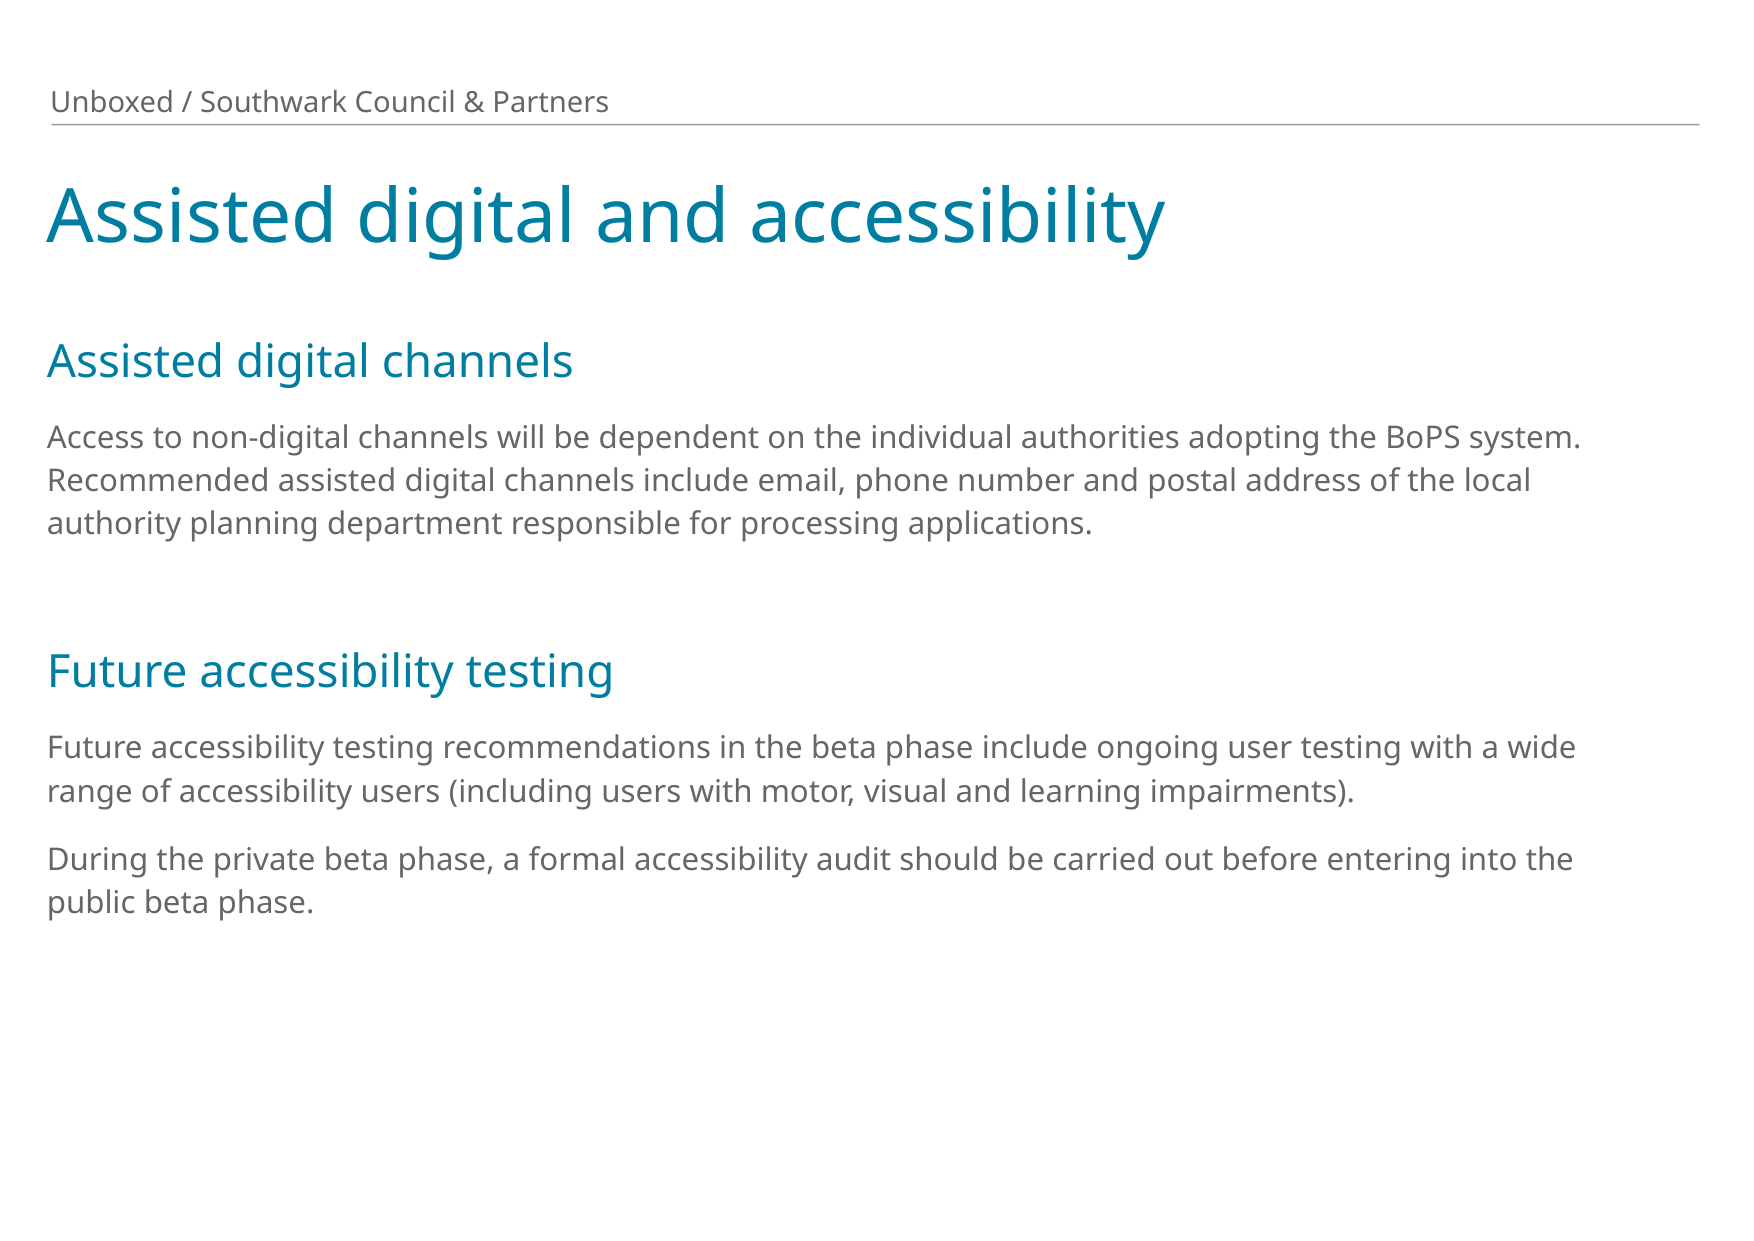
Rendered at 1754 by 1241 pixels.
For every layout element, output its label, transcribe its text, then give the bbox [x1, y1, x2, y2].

text_box Unboxed / Southwark Council & Partners [33, 65, 775, 128]
text_box Assisted digital channels Access to non-digital channels will be dependent on the individual authorities adopting the BoPS system. Recommended assisted digital channels include email, phone number and postal address of the local authority planning department responsible for processing applications. Future accessibility testing Future accessibility testing recommendations in the beta phase include ongoing user testing with a wide range of accessibility users (including users with motor, visual and learning impairments). During the private beta phase, a formal accessibility audit should be carried out before entering into the public beta phase. [29, 306, 1640, 1170]
text_box Assisted digital and accessibility [29, 149, 1700, 291]
